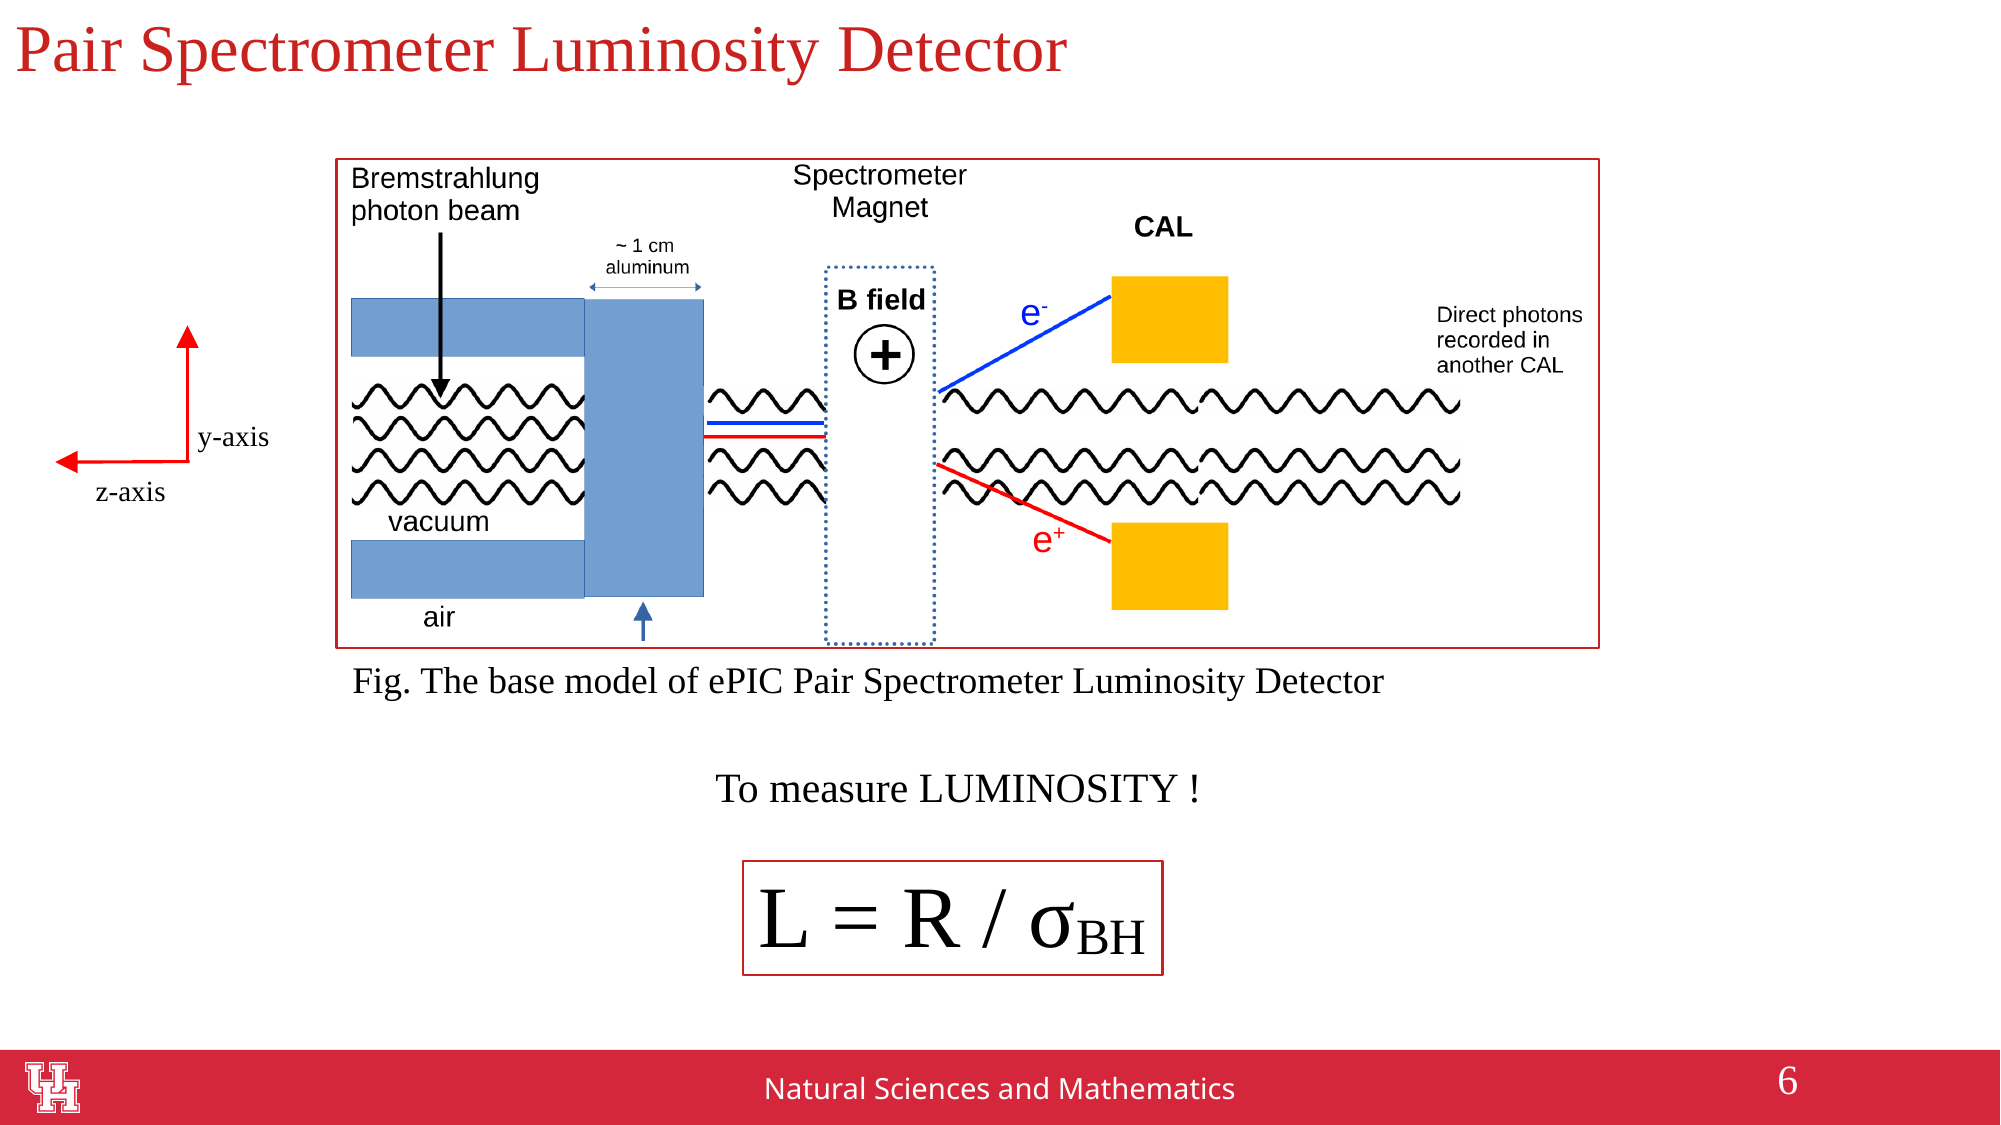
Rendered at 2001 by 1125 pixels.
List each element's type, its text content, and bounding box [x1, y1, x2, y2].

text_box y-axis [183, 412, 297, 474]
title Pair Spectrometer Luminosity Detector [0, 0, 1388, 91]
text_box e+ [1017, 511, 1081, 569]
text_box 6 [1762, 1050, 1913, 1112]
text_box e- [1005, 284, 1069, 342]
text_box Fig. The base model of ePIC Pair Spectrometer Luminosity Detector [337, 653, 1613, 752]
picture [337, 159, 1598, 648]
picture [25, 1062, 80, 1113]
text_box L = R / σBH [743, 861, 1163, 976]
text_box To measure LUMINOSITY ! [700, 747, 1328, 826]
text_box z-axis [80, 468, 210, 516]
